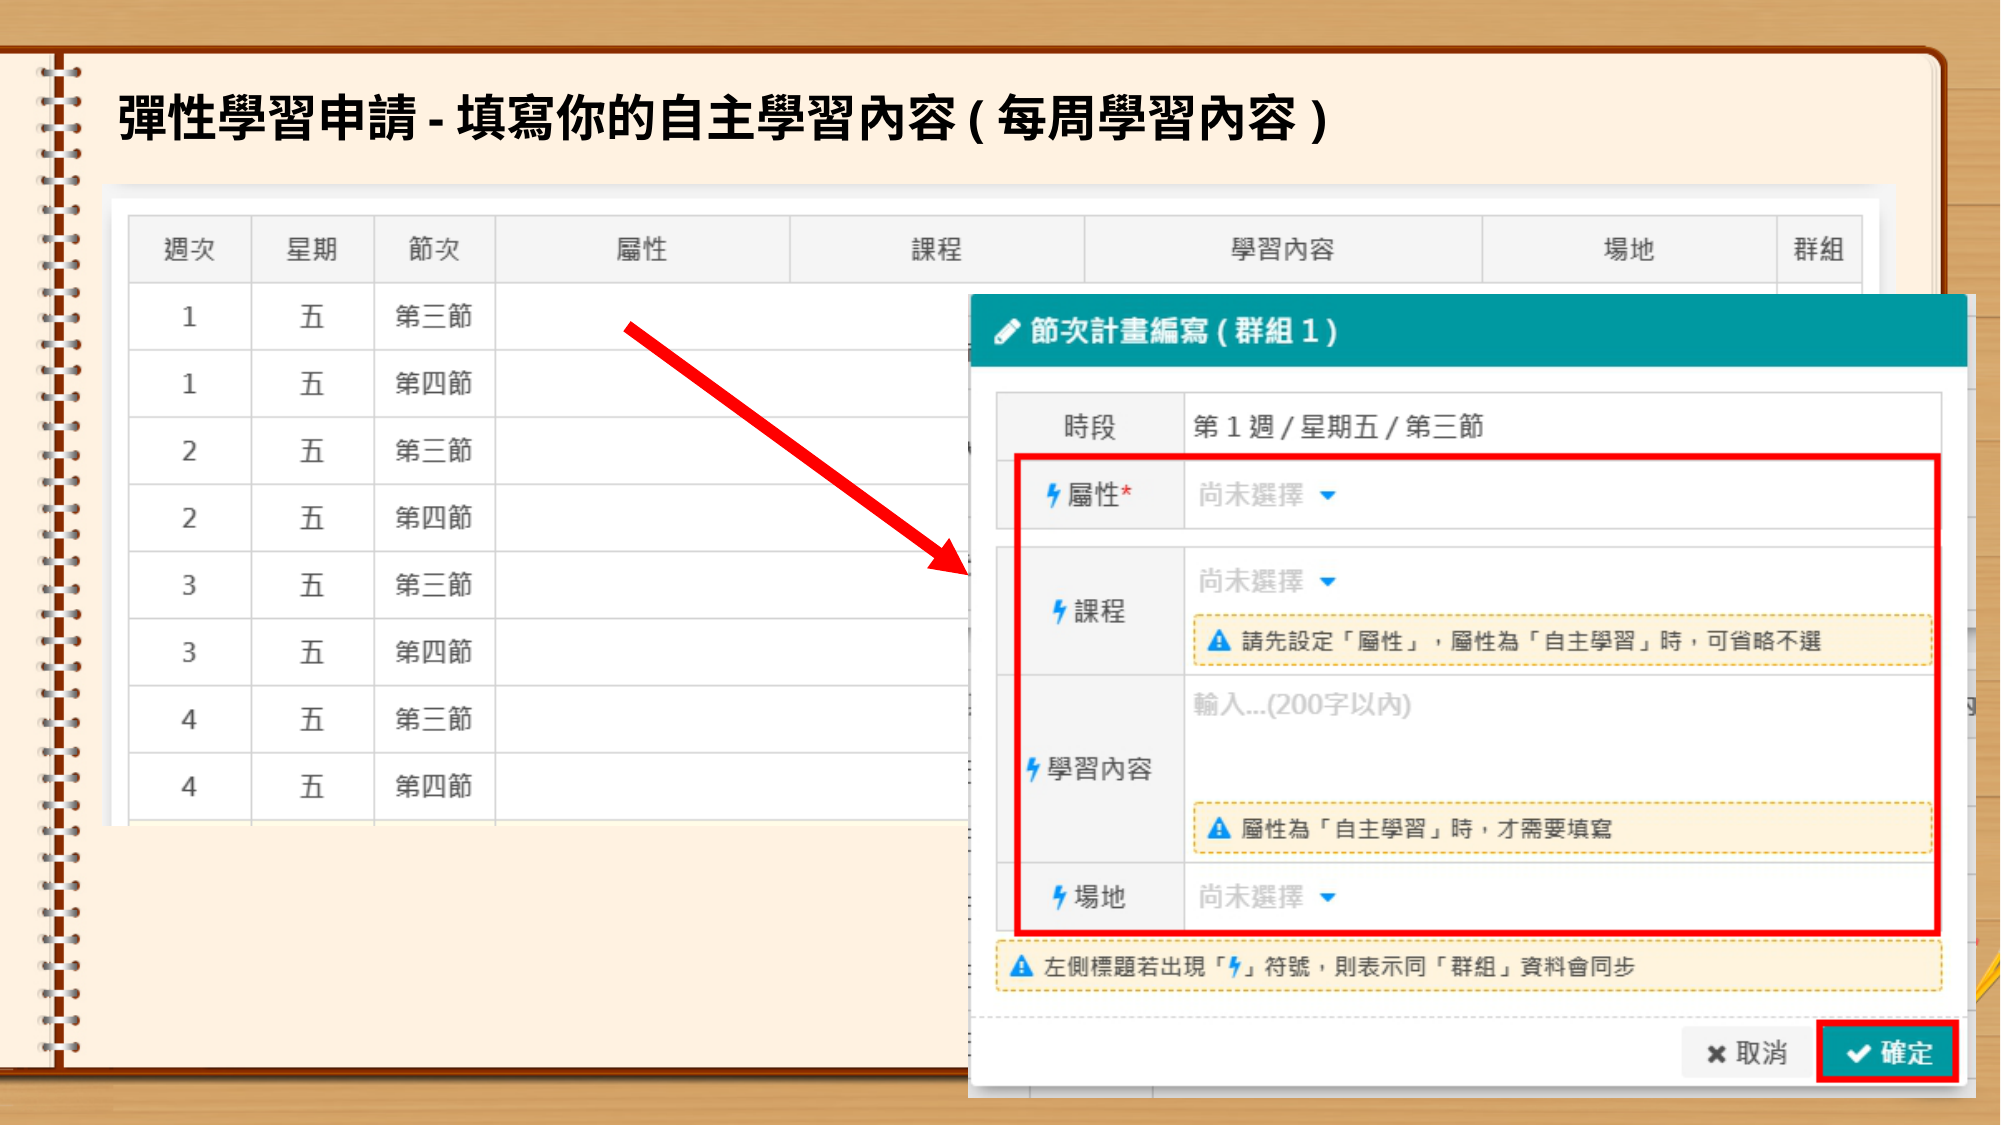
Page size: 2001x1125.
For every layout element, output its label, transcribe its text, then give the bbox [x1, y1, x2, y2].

picture [0, 0, 2001, 1125]
text_box 彈性學習申請-填寫你的自主學習內容(每周學習內容) [102, 78, 1378, 154]
